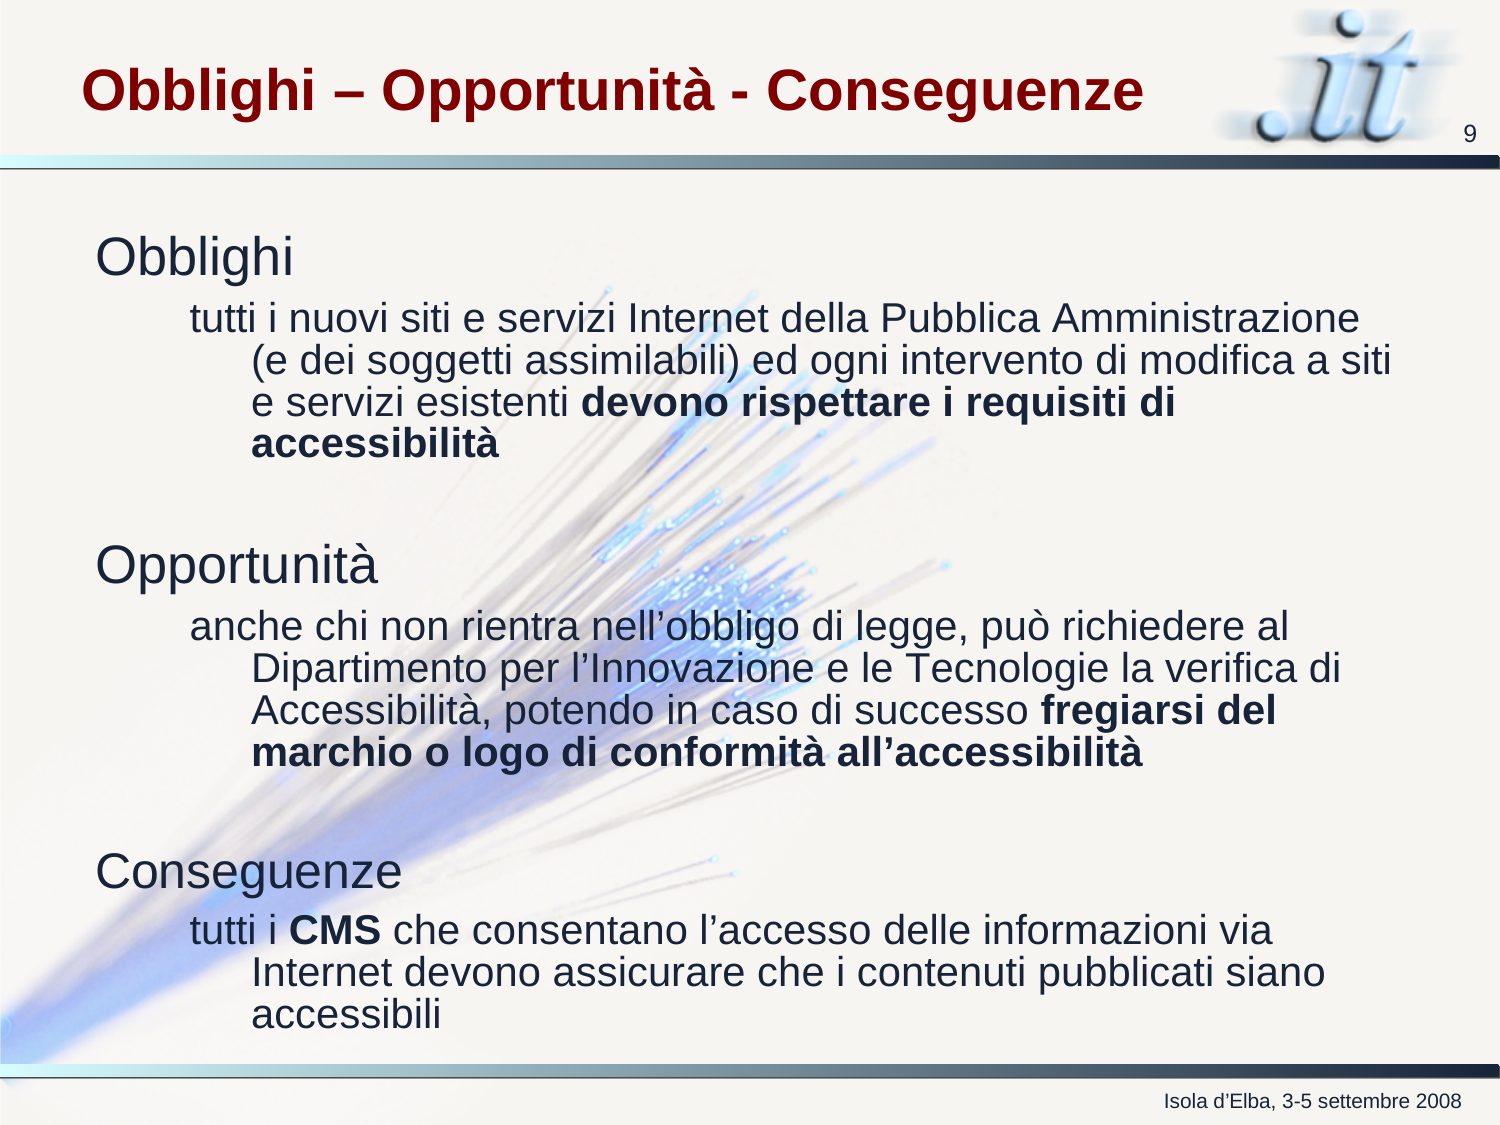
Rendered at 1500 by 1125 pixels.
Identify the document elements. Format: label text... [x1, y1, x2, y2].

list Obblighi tutti i nuovi siti e servizi Internet della Pubblica Amministrazione (e dei soggetti assimilabili) ed ogni intervento di modifica a siti e servizi esistenti devono rispettare i requisiti di accessibilità Opportunità anche chi non rientra nell’obbligo di legge, può richiedere al Dipartimento per l’Innovazione e le Tecnologie la verifica di Accessibilità, potendo in caso di successo fregiarsi del marchio o logo di conformità all’accessibilità Conseguenze tutti i CMS che consentano l’accesso delle informazioni via Internet devono assicurare che i contenuti pubblicati siano accessibili [80, 224, 1424, 1052]
picture [0, 0, 1500, 157]
picture [0, 1079, 1500, 1125]
picture [0, 170, 1500, 1066]
title Obblighi – Opportunità - Conseguenze [81, 31, 1198, 154]
